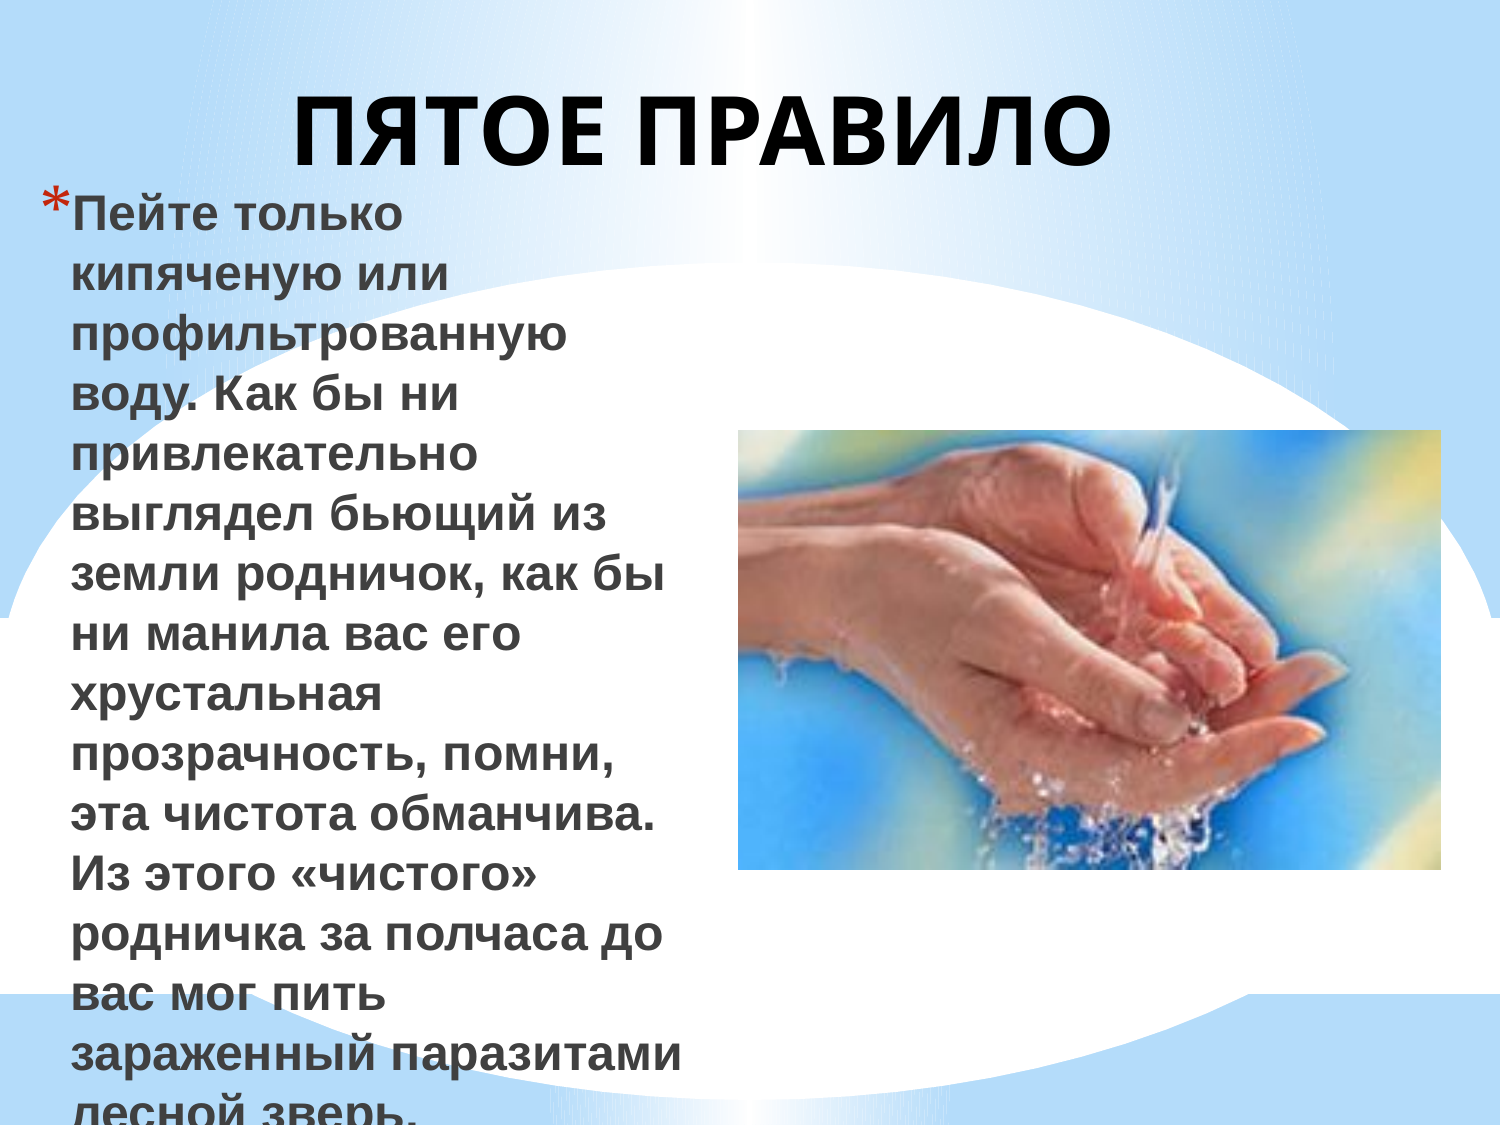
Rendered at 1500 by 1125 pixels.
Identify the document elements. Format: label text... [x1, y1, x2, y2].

title ПЯТОЕ ПРАВИЛО [53, 54, 1353, 232]
list Пейте только кипяченую или профильтрованную воду. Как бы ни привлекательно выглядел бьющий из земли родничок, как бы ни манила вас его хрустальная прозрачность, помни, эта чистота обманчива. Из этого «чистого» родничка за полчаса до вас мог пить зараженный паразитами лесной зверь. [17, 267, 703, 1047]
picture [738, 430, 1441, 870]
